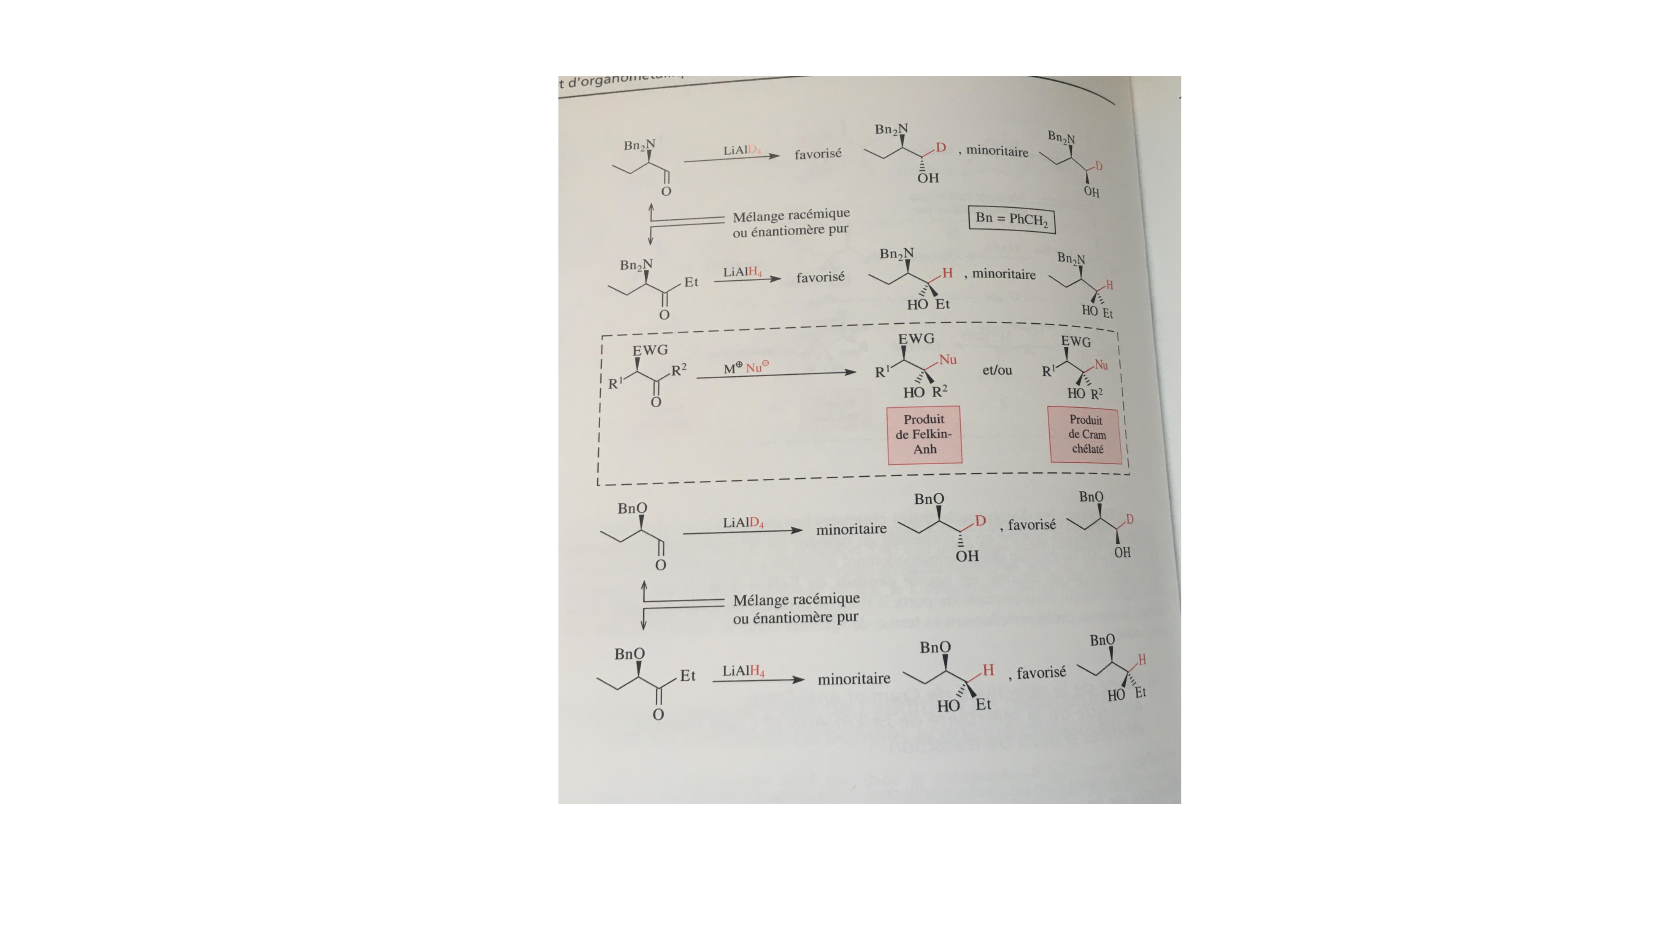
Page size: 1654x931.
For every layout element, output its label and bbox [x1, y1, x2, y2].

picture [558, 76, 1182, 804]
